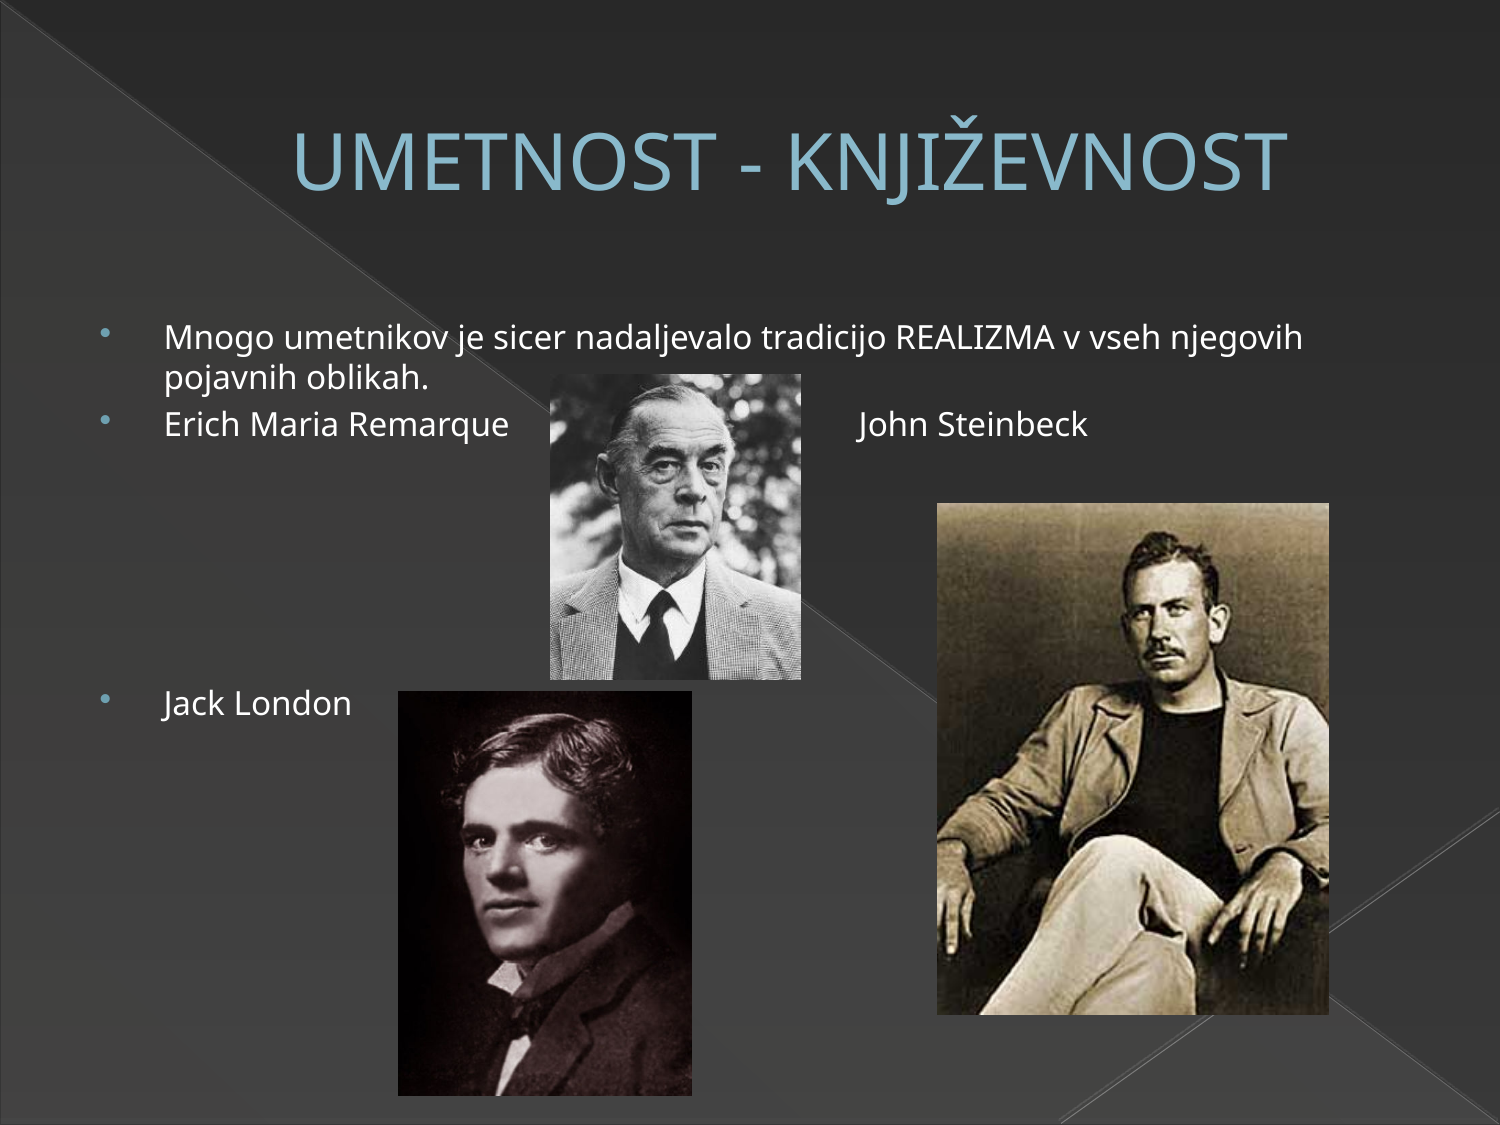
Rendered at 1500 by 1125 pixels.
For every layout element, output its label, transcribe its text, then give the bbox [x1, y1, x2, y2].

picture [550, 374, 801, 680]
title UMETNOST - KNJIŽEVNOST [75, 43, 1425, 274]
list Mnogo umetnikov je sicer nadaljevalo tradicijo REALIZMA v vseh njegovih pojavnih oblikah. Erich Maria Remarque John Steinbeck Jack London [75, 308, 1425, 1059]
picture [937, 503, 1329, 1015]
picture [398, 691, 692, 1096]
